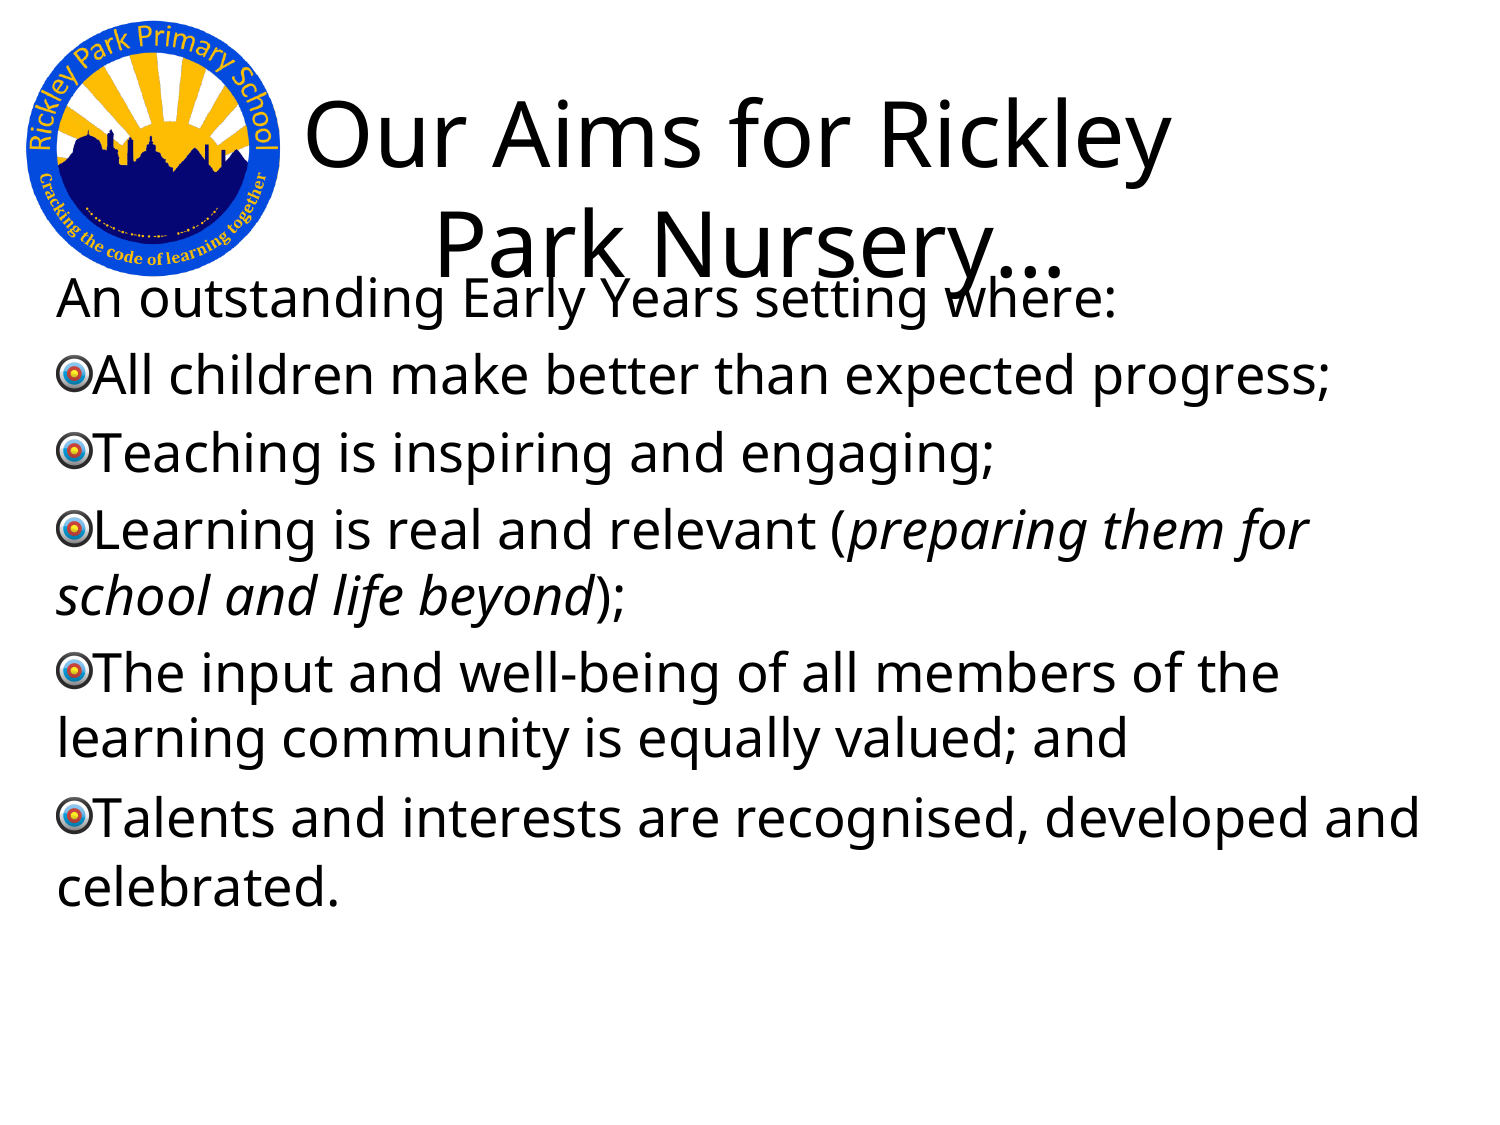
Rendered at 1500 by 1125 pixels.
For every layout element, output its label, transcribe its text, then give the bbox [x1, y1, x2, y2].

picture [23, 20, 282, 279]
title Our Aims for Rickley Park Nursery… [282, 67, 1426, 255]
list An outstanding Early Years setting where: All children make better than expected progress; Teaching is inspiring and engaging; Learning is real and relevant (preparing them for school and life beyond); The input and well-being of all members of the learning community is equally valued; and Talents and interests are recognised, developed and celebrated. [41, 255, 1471, 1081]
